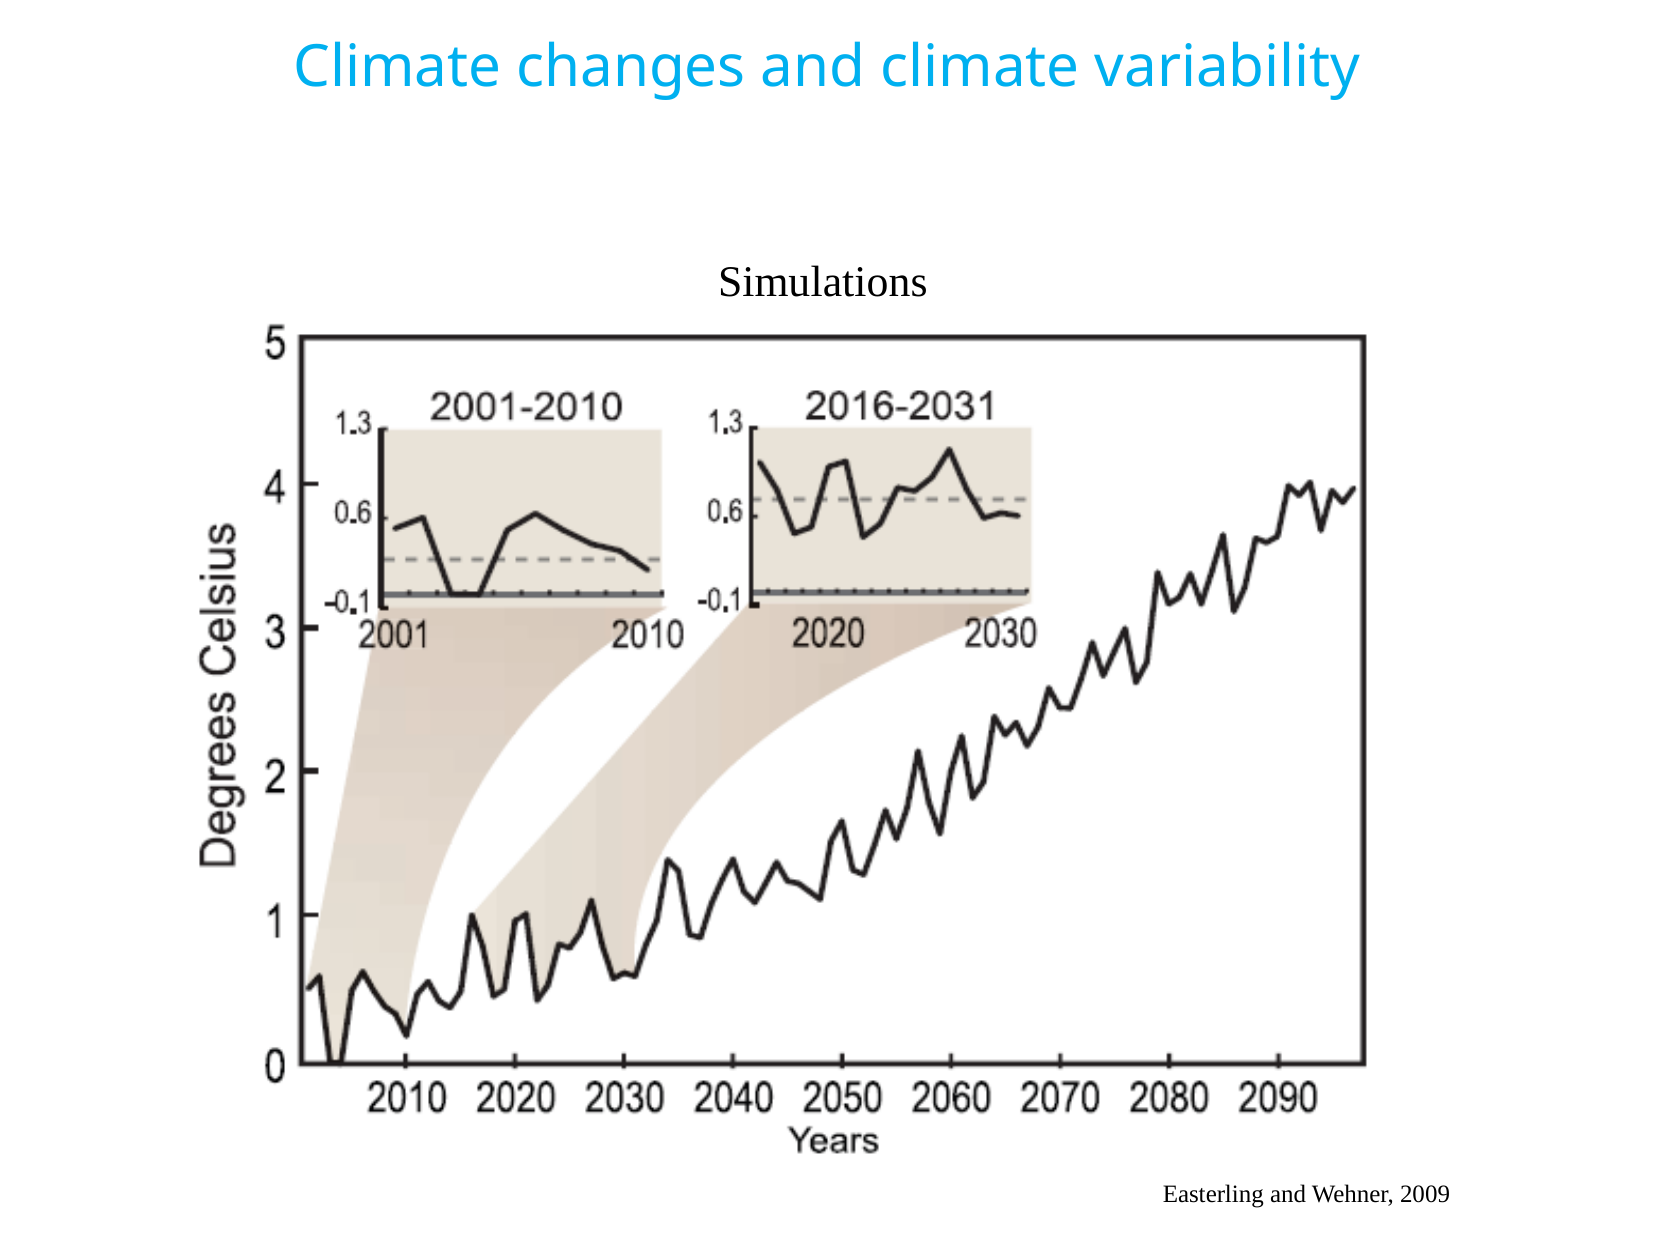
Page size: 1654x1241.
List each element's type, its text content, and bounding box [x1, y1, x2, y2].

text_box Climate changes and climate variability [45, 20, 1609, 125]
picture [162, 273, 1405, 1191]
text_box Easterling and Wehner, 2009 [1149, 1174, 1620, 1215]
text_box Simulations [288, 251, 1358, 320]
